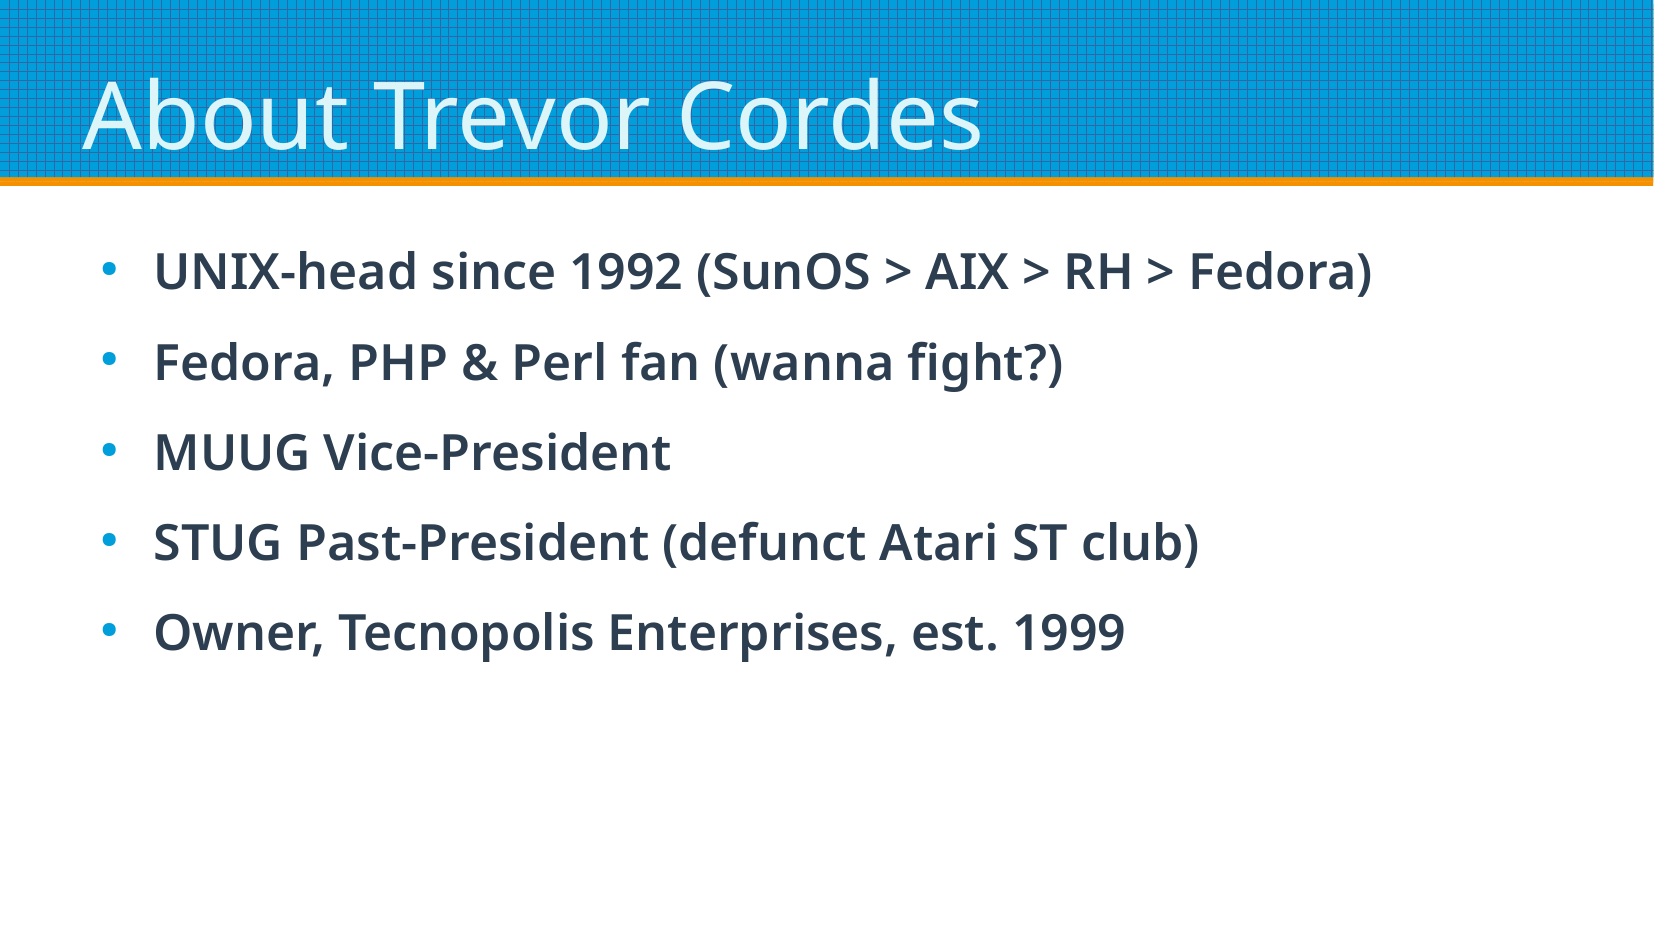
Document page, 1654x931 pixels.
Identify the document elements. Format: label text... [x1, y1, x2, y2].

list UNIX-head since 1992 (SunOS > AIX > RH > Fedora) Fedora, PHP & Perl fan (wanna fight?) MUUG Vice-President STUG Past-President (defunct Atari ST club) Owner, Tecnopolis Enterprises, est. 1999 [82, 236, 1571, 813]
title About Trevor Cordes [82, 14, 1571, 178]
